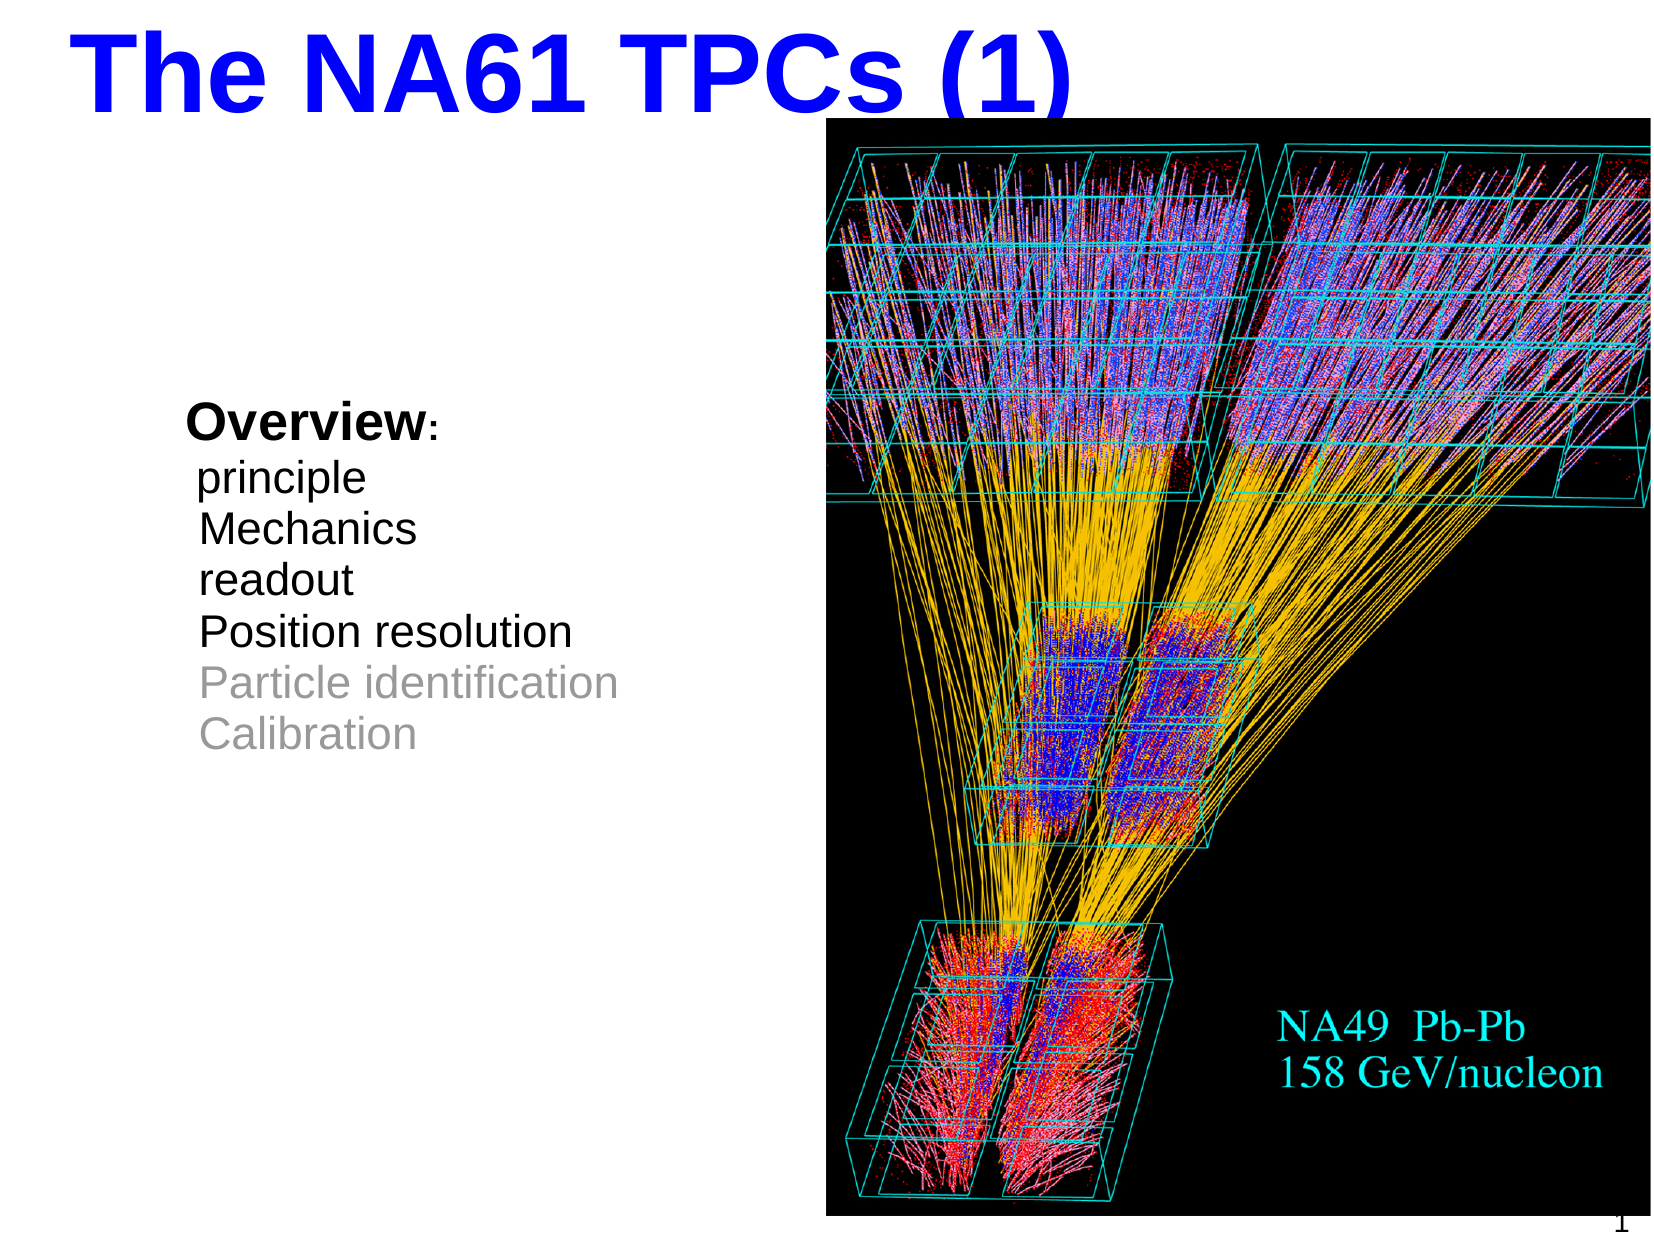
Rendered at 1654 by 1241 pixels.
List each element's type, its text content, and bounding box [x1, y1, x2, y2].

picture [826, 118, 1651, 1216]
title The NA61 TPCs (1) [0, 0, 1317, 178]
text_box Overview: principle Mechanics readout Position resolution Particle identification Calibration [171, 383, 650, 767]
